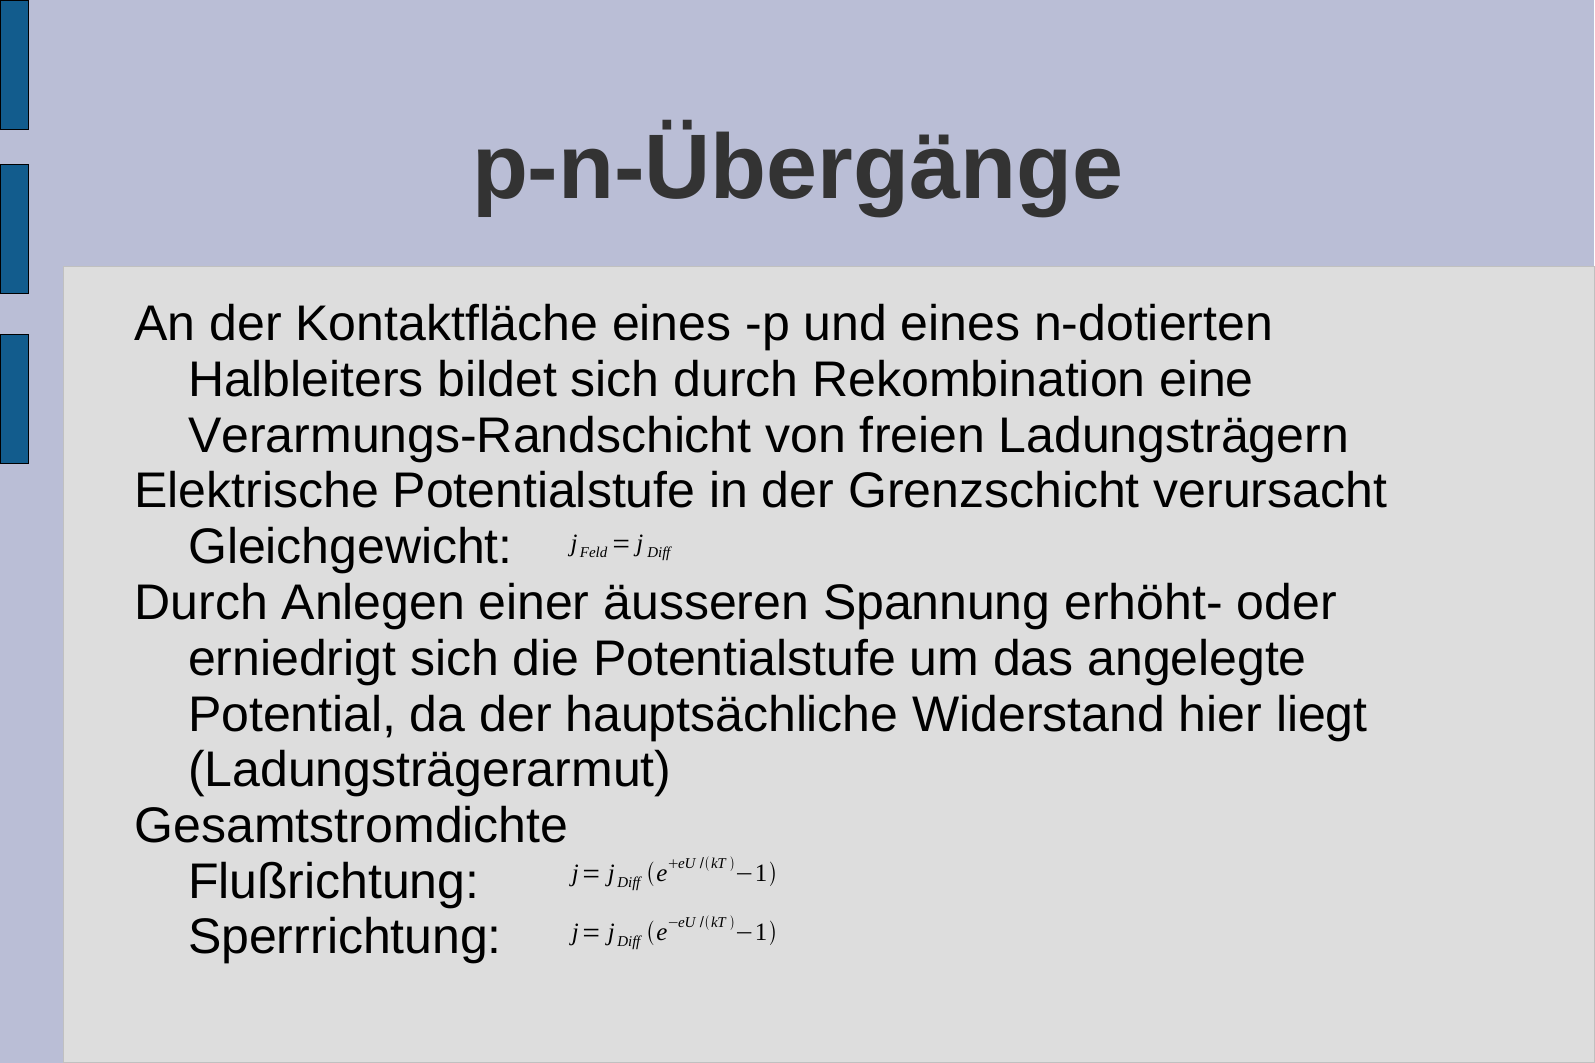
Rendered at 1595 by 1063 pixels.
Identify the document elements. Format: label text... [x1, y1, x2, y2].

title p-n-Übergänge [117, 78, 1479, 256]
chart [561, 856, 783, 891]
chart [559, 529, 676, 562]
list An der Kontaktfläche eines -p und eines n-dotierten Halbleiters bildet sich durch Rekombination eine Verarmungs-Randschicht von freien Ladungsträgern Elektrische Potentialstufe in der Grenzschicht verursacht Gleichgewicht: Durch Anlegen einer äusseren Spannung erhöht- oder erniedrigt sich die Potentialstufe um das angelegte Potential, da der hauptsächliche Widerstand hier liegt (Ladungsträgerarmut) Gesamtstromdichte Flußrichtung: Sperrrichtung: [117, 295, 1479, 966]
chart [561, 915, 783, 951]
